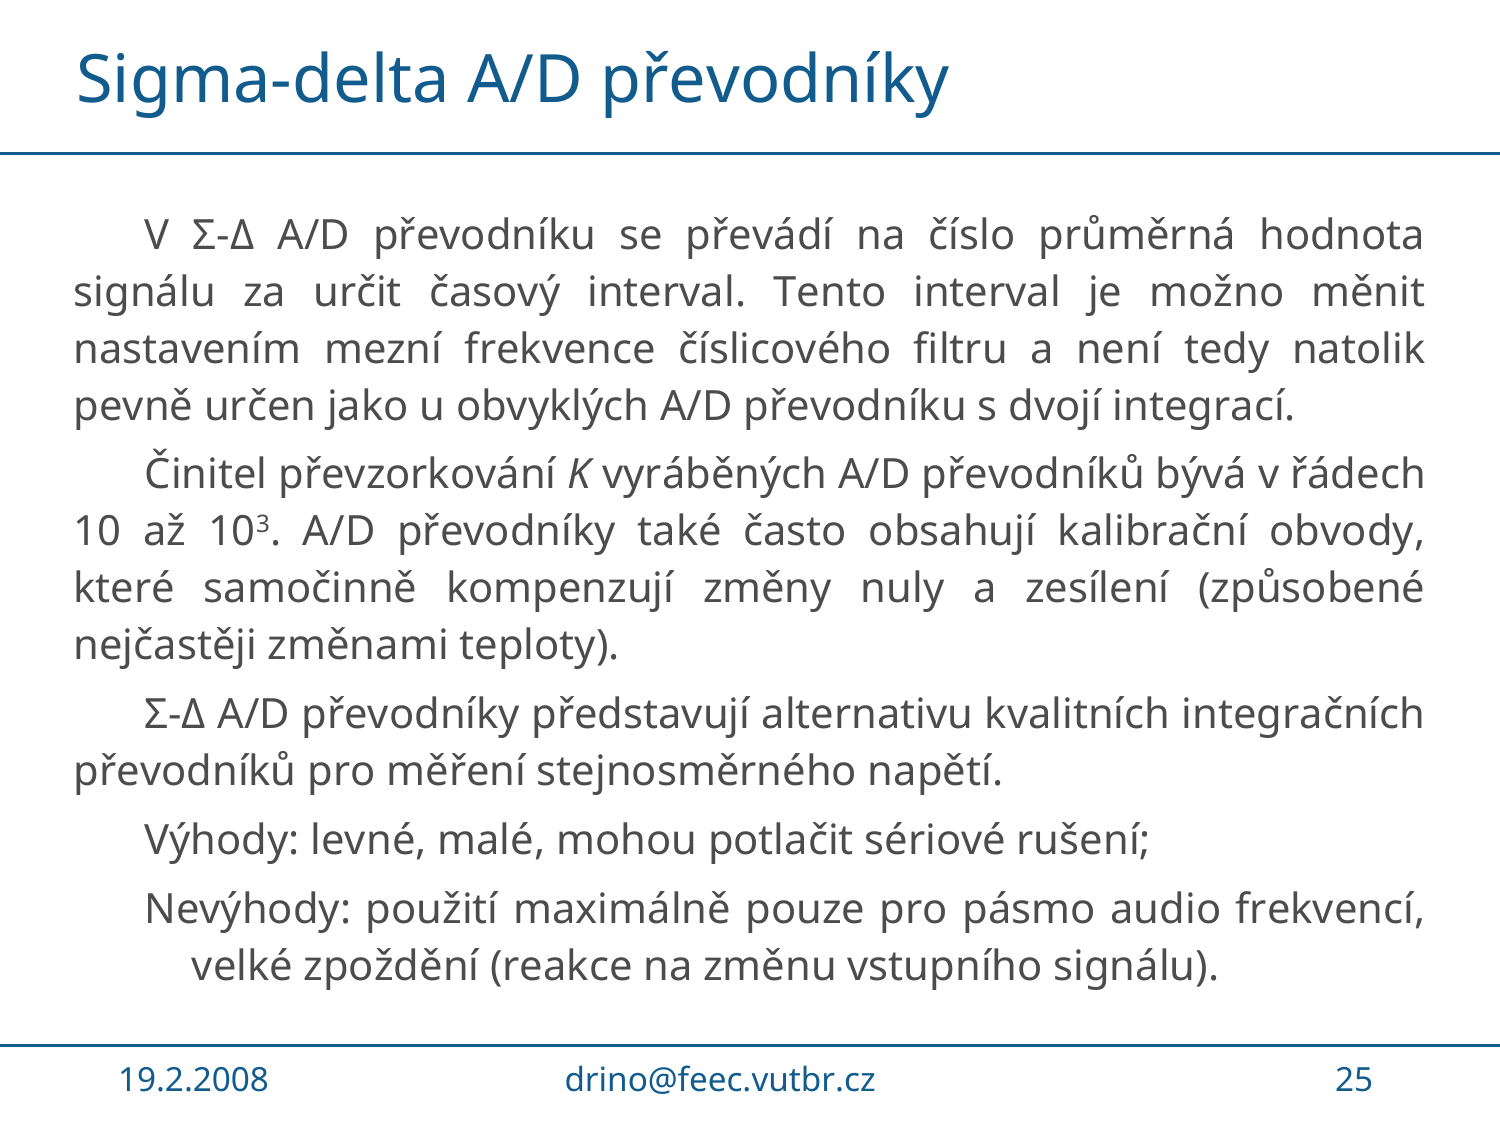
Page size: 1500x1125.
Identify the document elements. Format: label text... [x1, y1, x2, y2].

text_box drino@feec.vutbr.cz [454, 1049, 987, 1125]
title Sigma-delta A/D převodníky [0, 0, 1500, 152]
text_box 20 [1075, 1049, 1388, 1125]
text_box V Σ-Δ A/D převodníku se převádí na číslo průměrná hodnota signálu za určit časový interval. Tento interval je možno měnit nastavením mezní frekvence číslicového filtru a není tedy natolik pevně určen jako u obvyklých A/D převodníku s dvojí integrací. Činitel převzorkování K vyráběných A/D převodníků bývá v řádech 10 až 103. A/D převodníky také často obsahují kalibrační obvody, které samočinně kompenzují změny nuly a zesílení (způsobené nejčastěji změnami teploty). Σ-Δ A/D převodníky představují alternativu kvalitních integračních převodníků pro měření stejnosměrného napětí. Výhody: levné, malé, mohou potlačit sériové rušení; Nevýhody: použití maximálně pouze pro pásmo audio frekvencí, velké zpoždění (reakce na změnu vstupního signálu). [59, 196, 1442, 1001]
text_box 19.2.2008 [103, 1049, 432, 1125]
